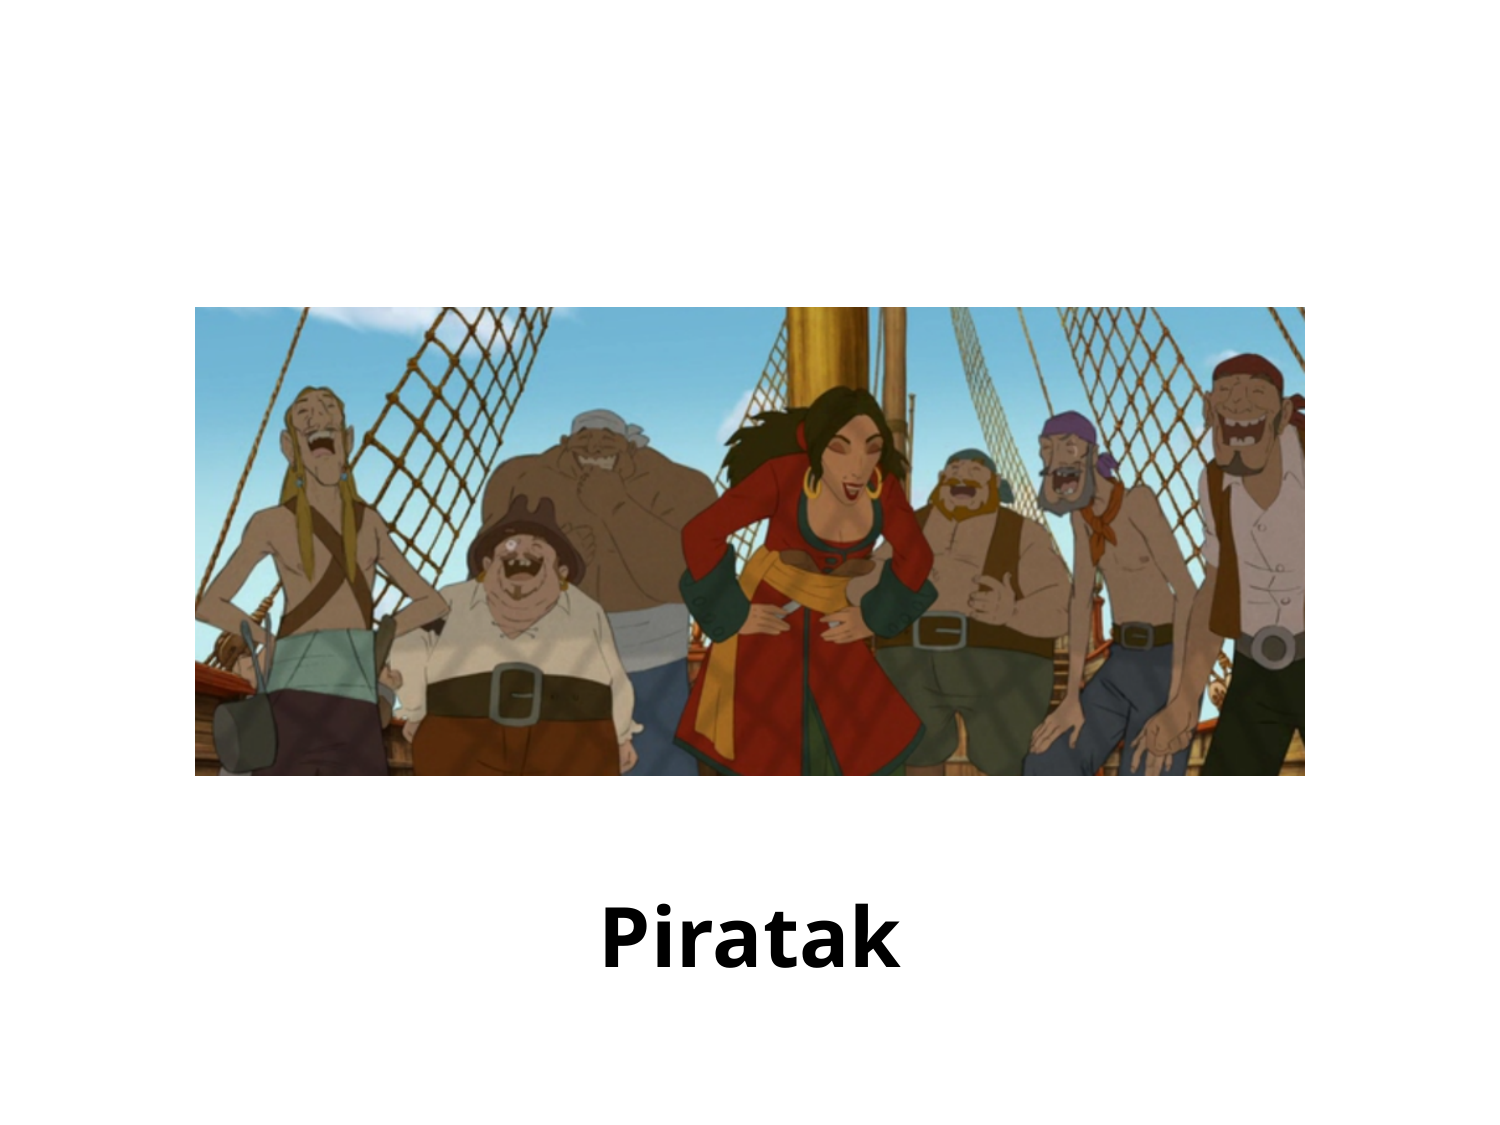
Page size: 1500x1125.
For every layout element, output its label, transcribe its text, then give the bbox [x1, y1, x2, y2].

picture [195, 307, 1305, 776]
text_box Piratak [0, 876, 1500, 992]
